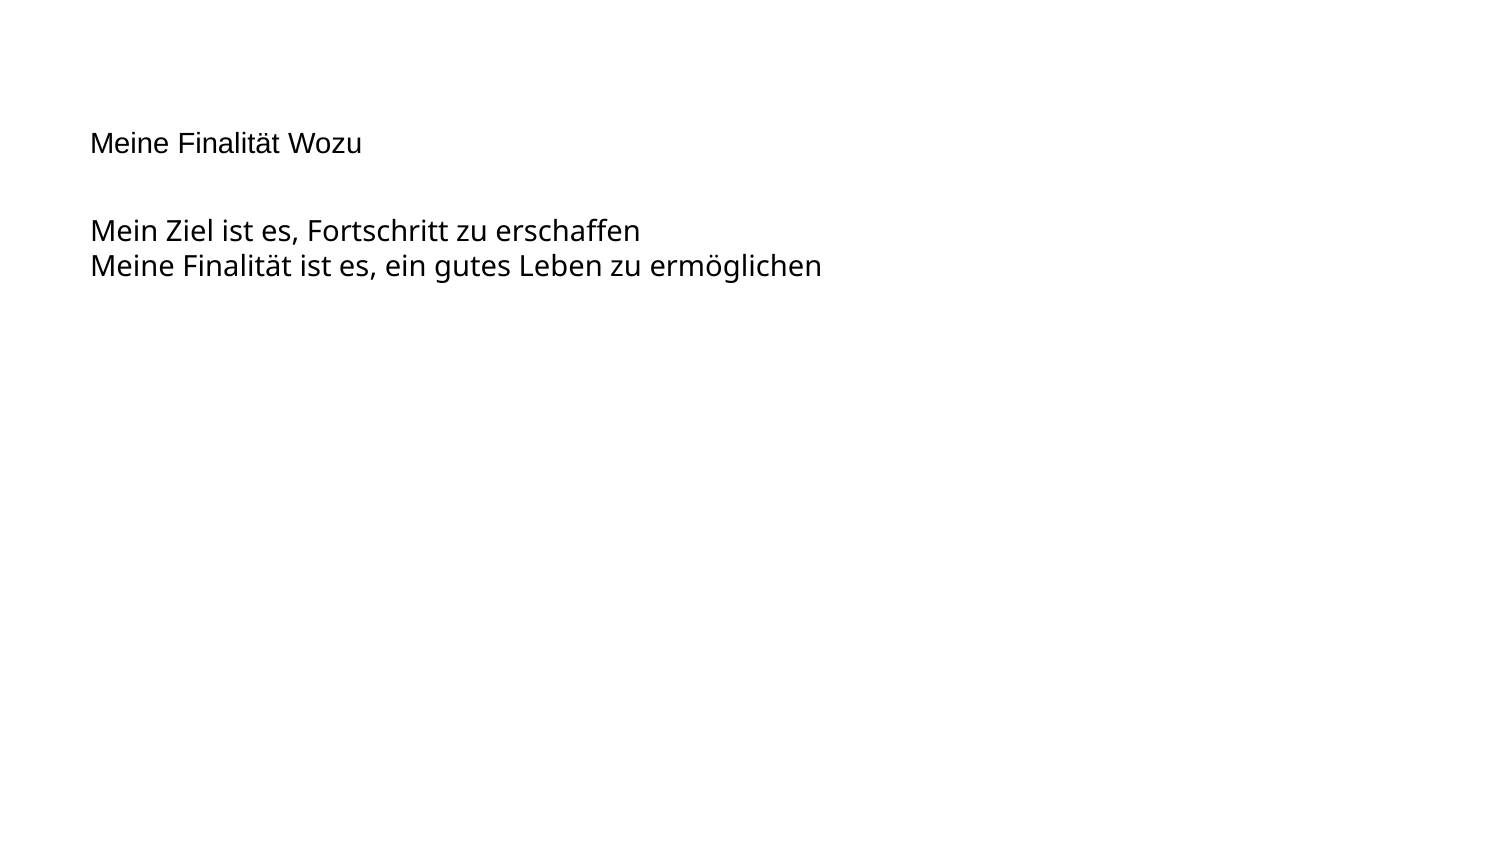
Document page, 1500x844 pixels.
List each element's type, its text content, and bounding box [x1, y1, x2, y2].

title Meine Finalität Wozu [75, 33, 1425, 175]
list Mein Ziel ist es, Fortschritt zu erschaffen Meine Finalität ist es, ein gutes Leben zu ermöglichen [75, 196, 1425, 808]
